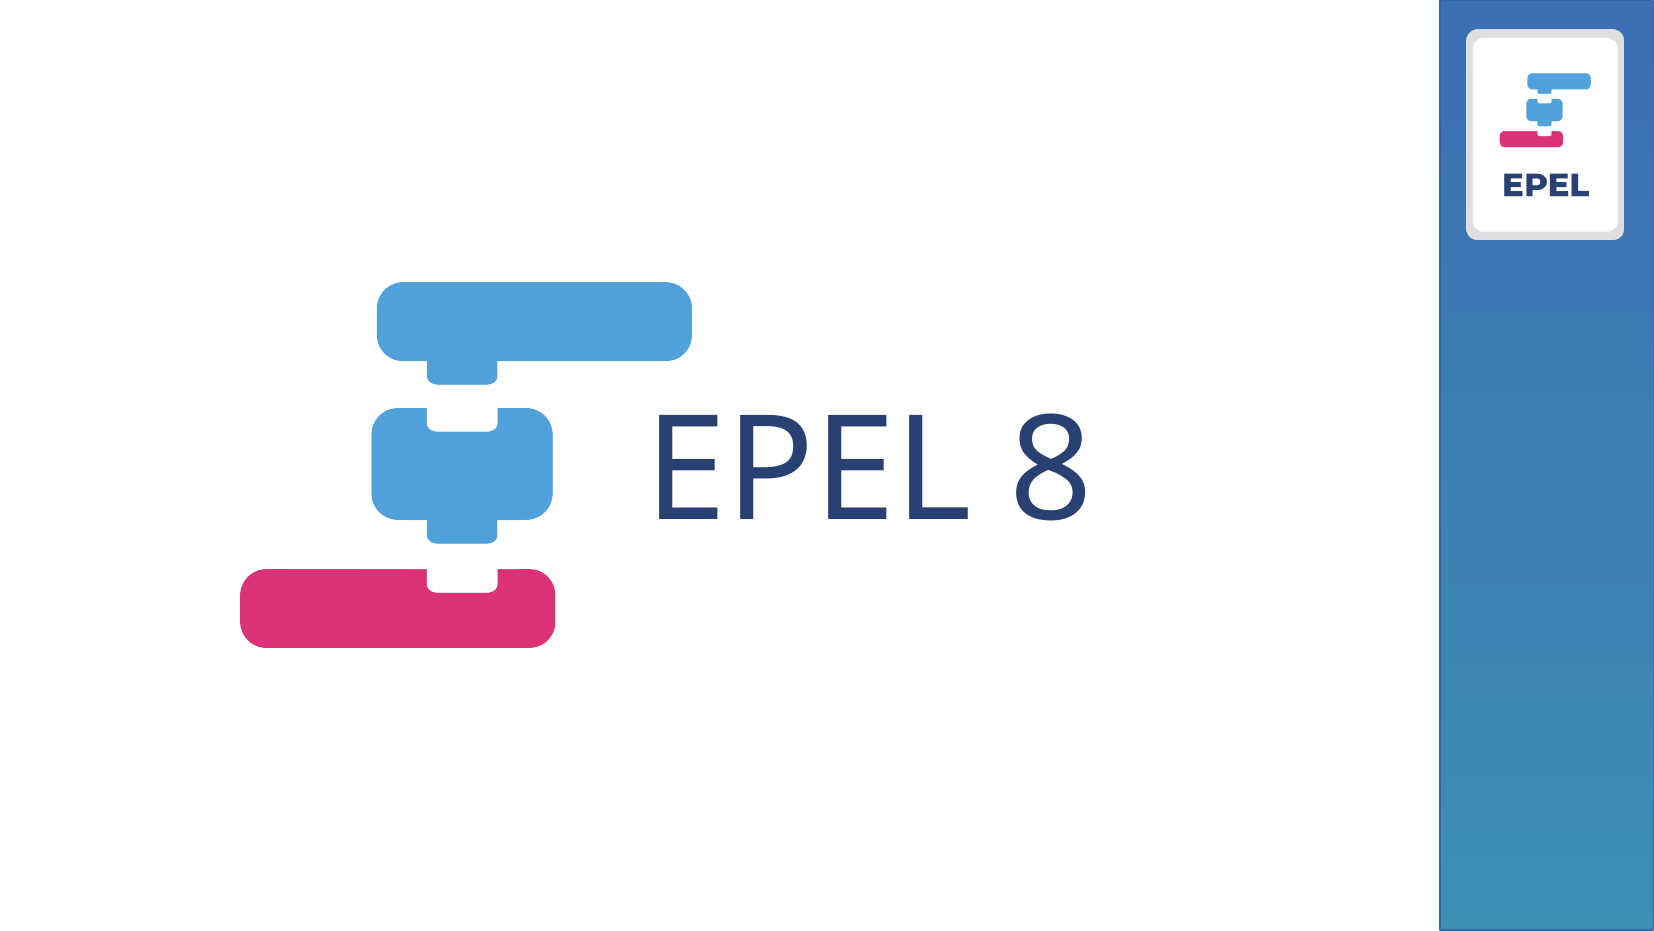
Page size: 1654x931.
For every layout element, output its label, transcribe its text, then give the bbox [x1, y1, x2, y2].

picture [1466, 29, 1624, 240]
text_box EPEL 8 [692, 366, 1267, 564]
picture [240, 282, 692, 648]
